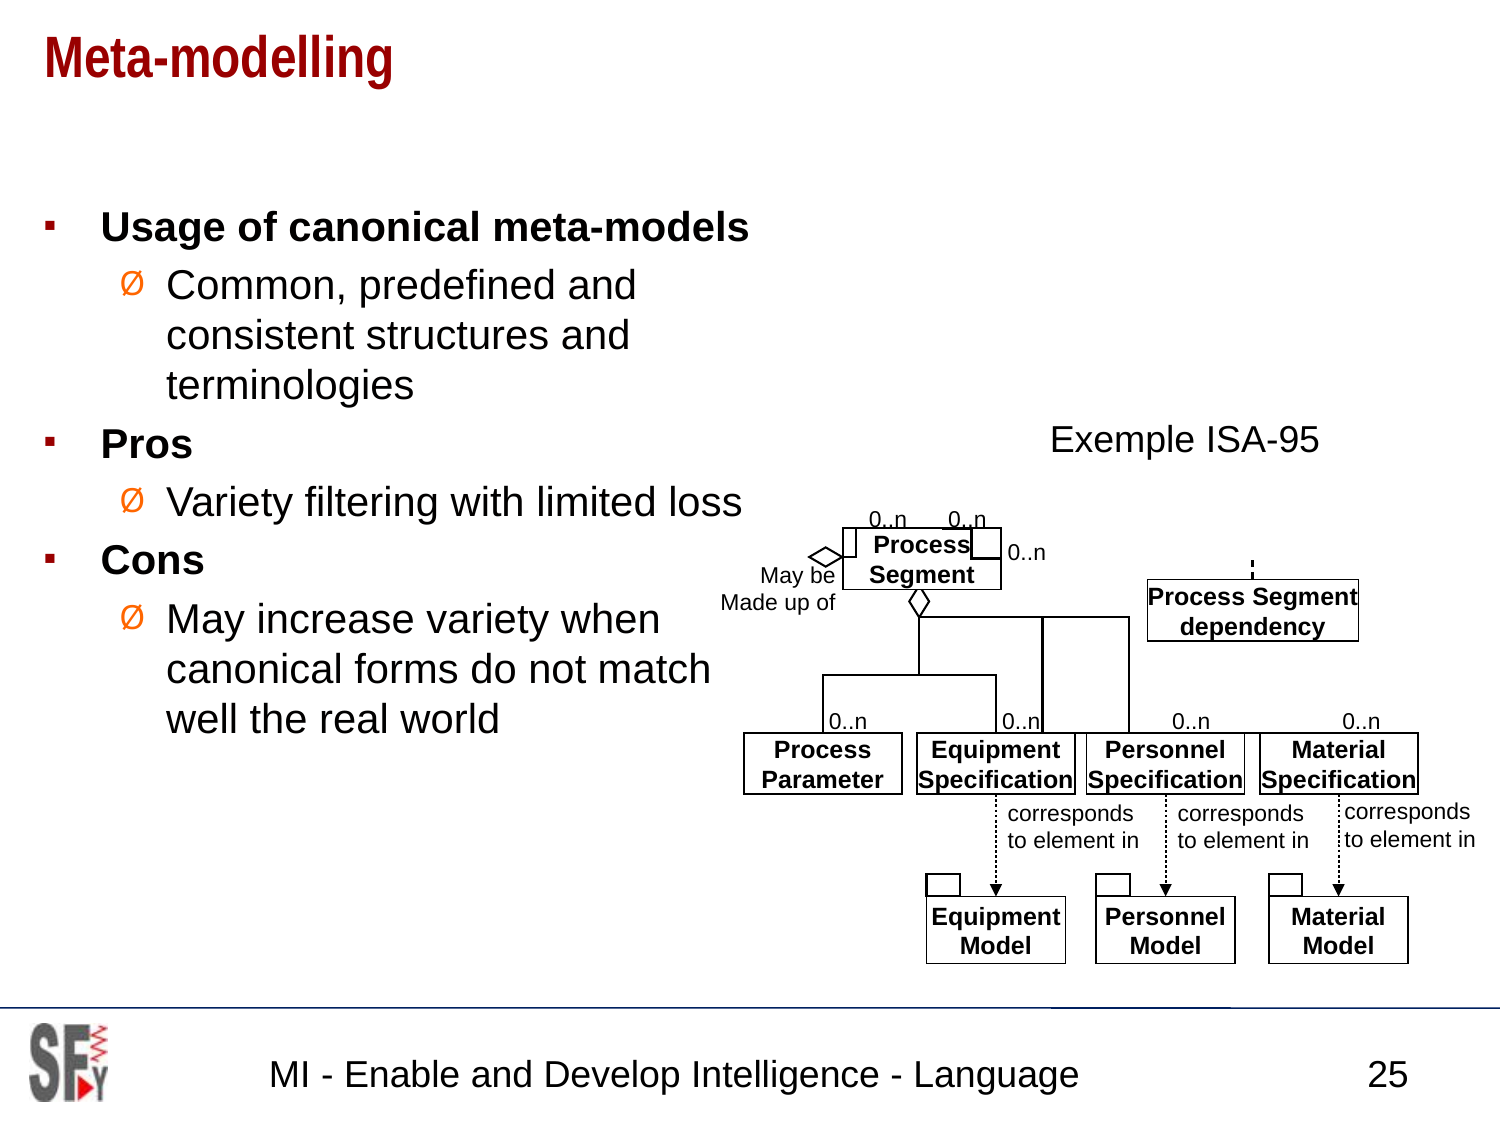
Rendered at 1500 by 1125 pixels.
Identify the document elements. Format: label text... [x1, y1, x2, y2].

text_box [909, 590, 930, 617]
text_box 0..n [948, 505, 987, 533]
text_box Equipment Specification [916, 732, 1075, 795]
text_box corresponds to element in [1344, 796, 1477, 852]
text_box Equipment Model [926, 896, 1066, 964]
text_box 0..n [1342, 707, 1382, 735]
text_box corresponds to element in [1007, 798, 1140, 854]
footer MI - Enable and Develop Intelligence - Language [253, 1034, 1336, 1103]
text_box Material Specification [1259, 732, 1418, 795]
list Usage of canonical meta-models Common, predefined and consistent structures and terminologies Pros Variety filtering with limited loss Cons May increase variety when canonical forms do not match well the real world [29, 184, 786, 988]
text_box 0..n [831, 715, 838, 728]
text_box Process Parameter [743, 732, 902, 795]
text_box 0..n [1002, 707, 1041, 735]
text_box Process Segment [843, 527, 1002, 590]
text_box [1269, 874, 1303, 897]
slide_number <numéro> [1352, 1034, 1490, 1103]
text_box Process Segment dependency [1147, 579, 1359, 642]
title Meta-modelling [29, 12, 1471, 138]
text_box Exemple ISA-95 [1034, 399, 1336, 468]
text_box corresponds to element in [1177, 798, 1310, 854]
text_box [926, 874, 960, 897]
text_box 0..n [868, 505, 908, 533]
text_box 0..n [829, 707, 868, 732]
text_box [809, 547, 843, 561]
text_box Personnel Model [1096, 896, 1236, 964]
text_box Personnel Specification [1086, 734, 1245, 795]
text_box 0..n [1172, 707, 1211, 735]
picture [29, 1023, 108, 1102]
text_box 0..n [1007, 537, 1047, 565]
text_box Process Segment [843, 527, 855, 556]
text_box May be Made up of [720, 560, 836, 616]
text_box Material Model [1269, 896, 1408, 964]
text_box [1096, 874, 1130, 897]
